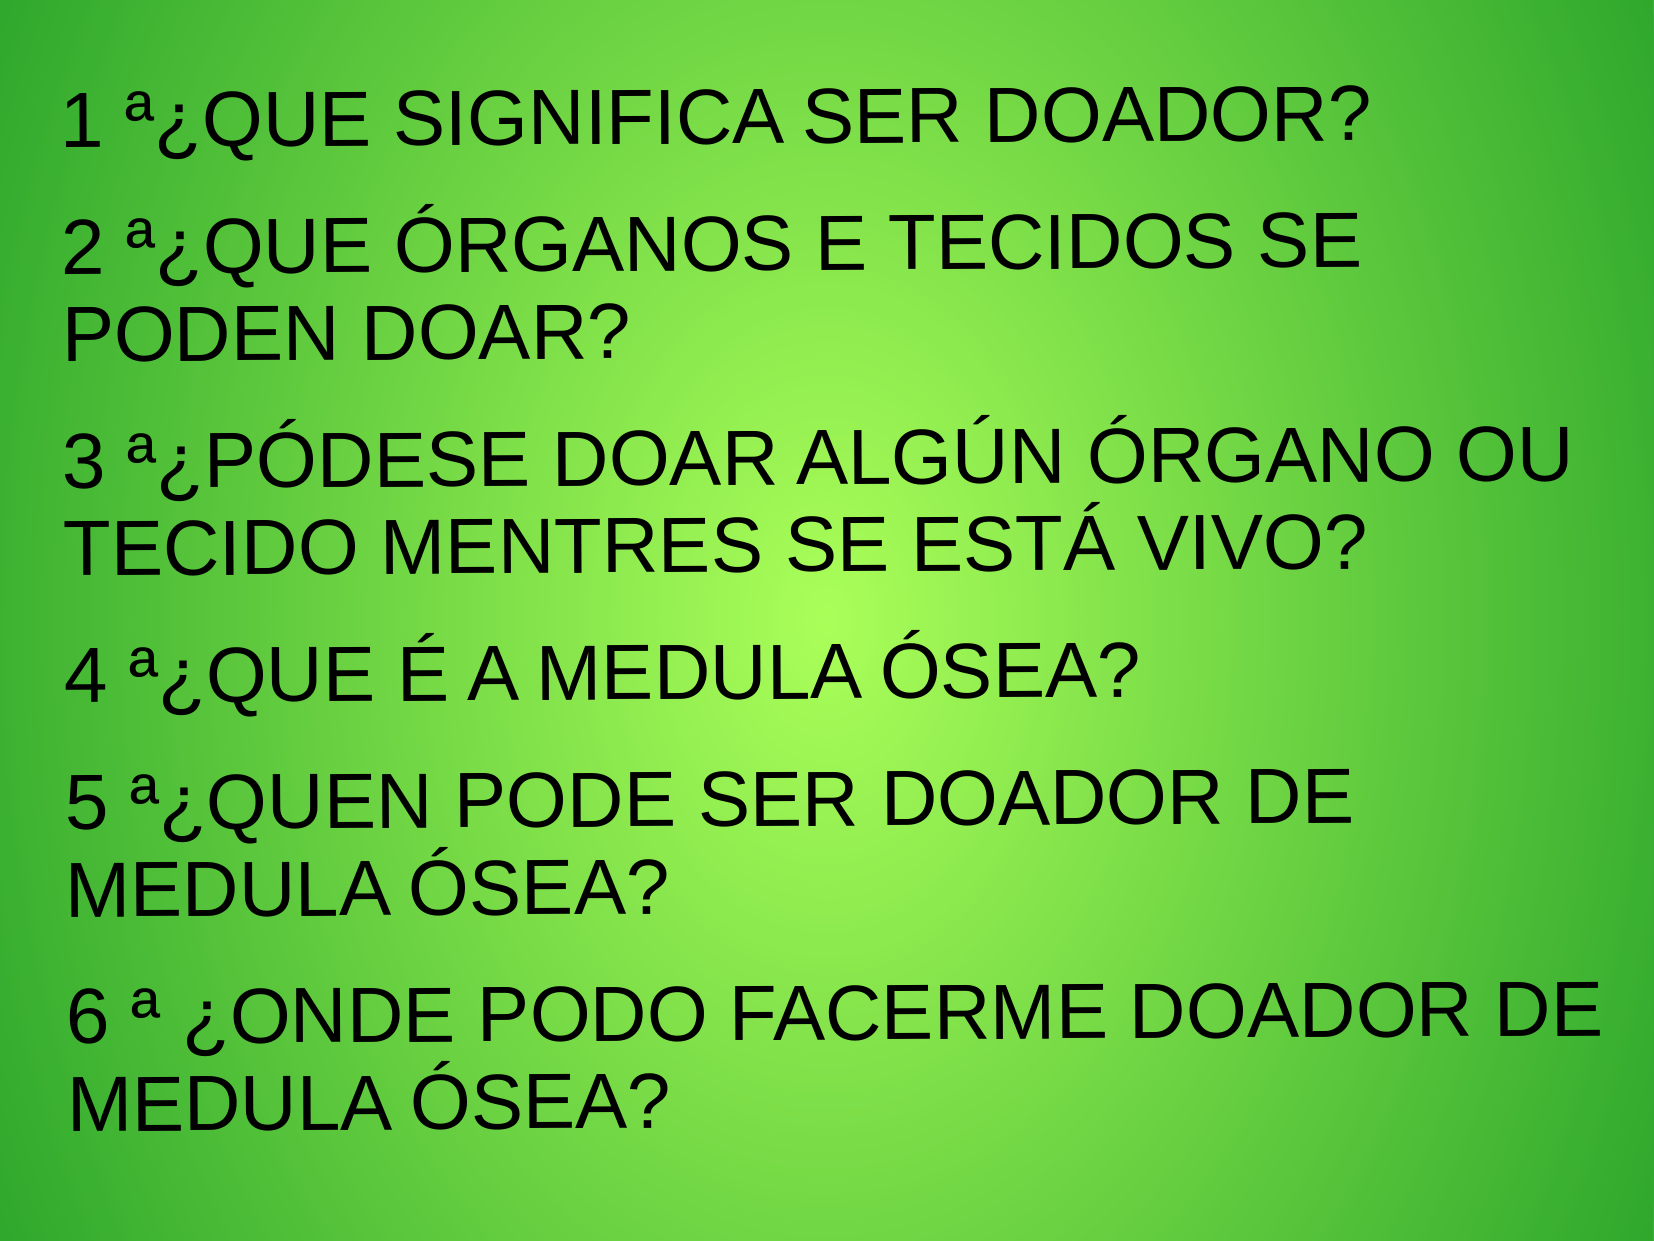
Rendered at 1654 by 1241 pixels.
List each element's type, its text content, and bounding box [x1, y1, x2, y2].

list 1 ª¿QUE SIGNIFICA SER DOADOR? 2 ª¿QUE ÓRGANOS E TECIDOS SE PODEN DOAR? 3 ª¿PÓDESE DOAR ALGÚN ÓRGANO OU TECIDO MENTRES SE ESTÁ VIVO? 4 ª¿QUE É A MEDULA ÓSEA? 5 ª¿QUEN PODE SER DOADOR DE MEDULA ÓSEA? 6 ª ¿ONDE PODO FACERME DOADOR DE MEDULA ÓSEA? [0, 66, 1615, 1160]
